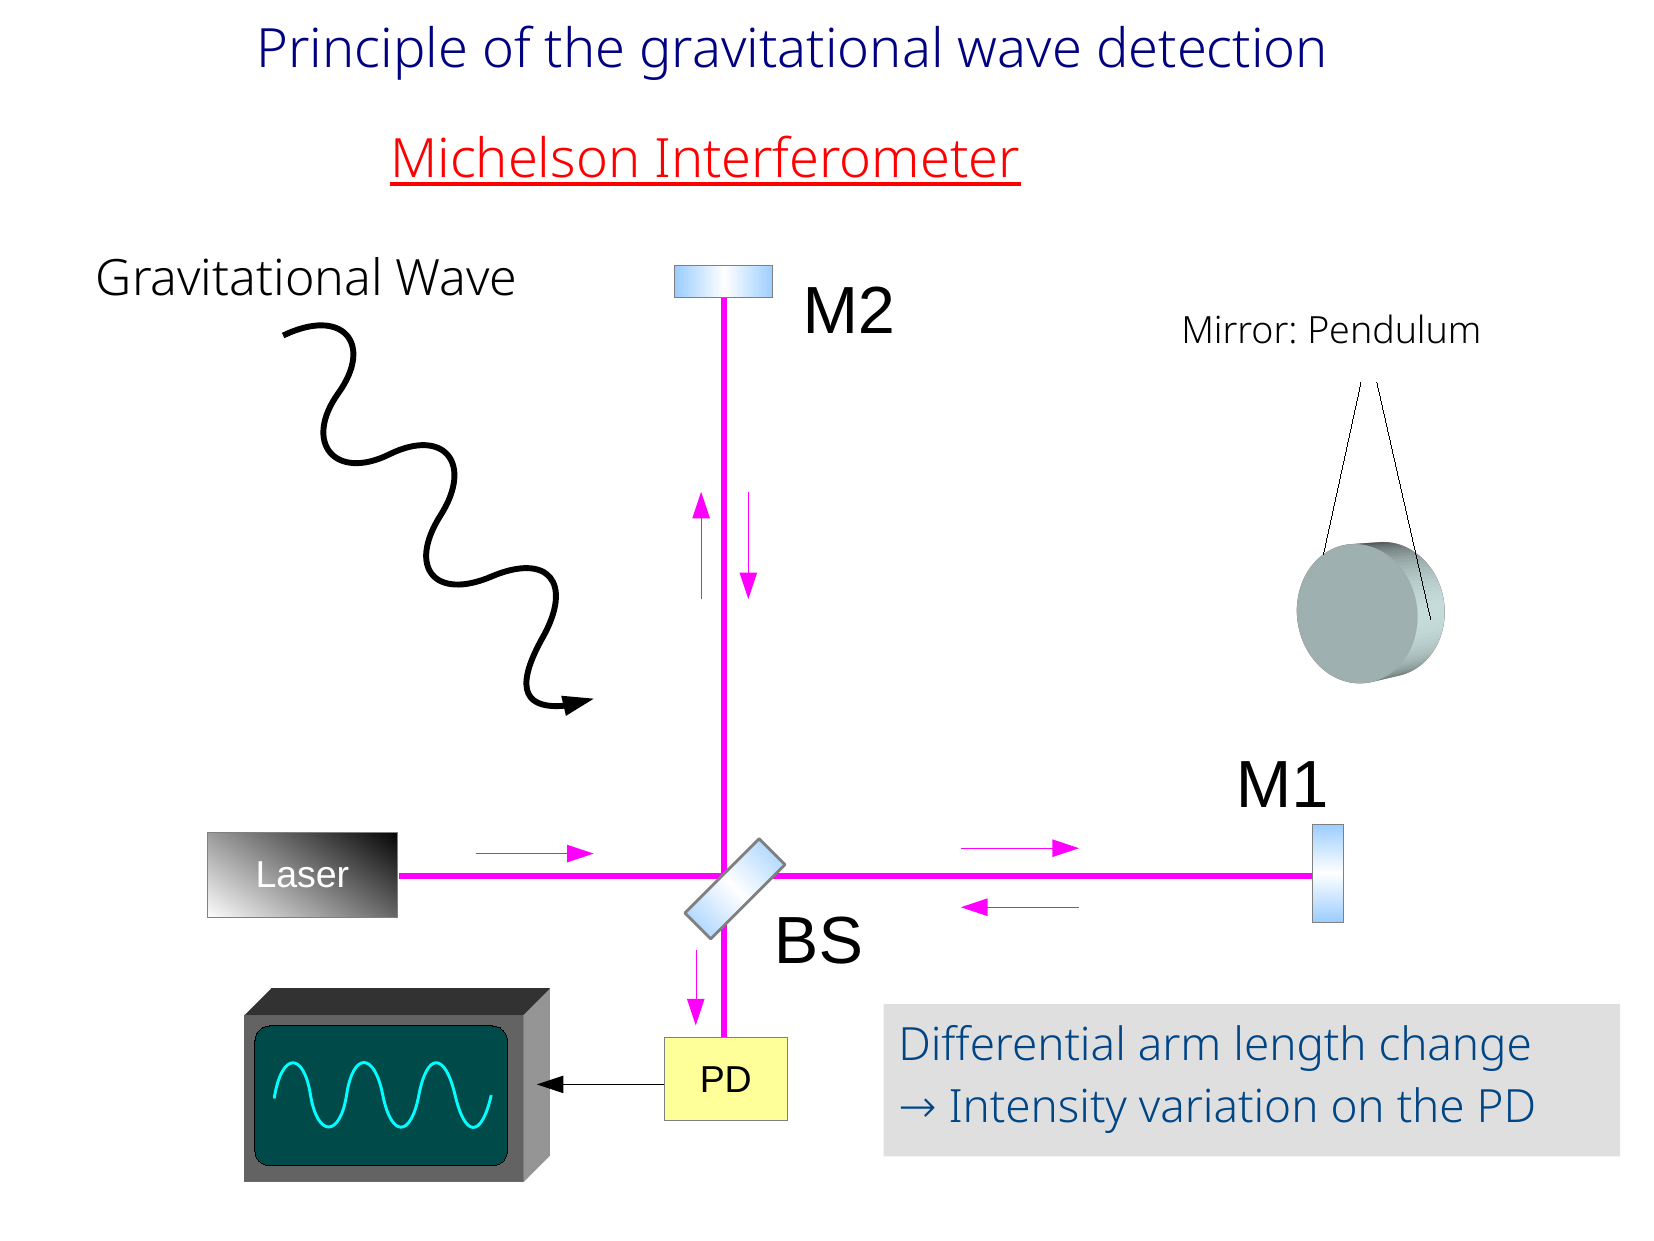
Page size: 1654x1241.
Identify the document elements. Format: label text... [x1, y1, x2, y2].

text_box Gravitational Wave [81, 234, 576, 325]
text_box Laser [207, 832, 398, 918]
text_box M1 [1221, 739, 1409, 830]
text_box M2 [787, 265, 976, 356]
text_box [1298, 543, 1444, 683]
text_box Mirror: Pendulum [1166, 296, 1521, 368]
text_box BS [759, 895, 912, 986]
text_box [244, 988, 549, 1181]
text_box Michelson Interferometer [375, 112, 1092, 209]
text_box [684, 838, 786, 939]
text_box Principle of the gravitational wave detection [241, 1, 1459, 99]
text_box Differential arm length change → Intensity variation on the PD [883, 1004, 1621, 1157]
text_box PD [664, 1037, 788, 1121]
text_box [674, 265, 773, 298]
text_box [1312, 830, 1344, 923]
